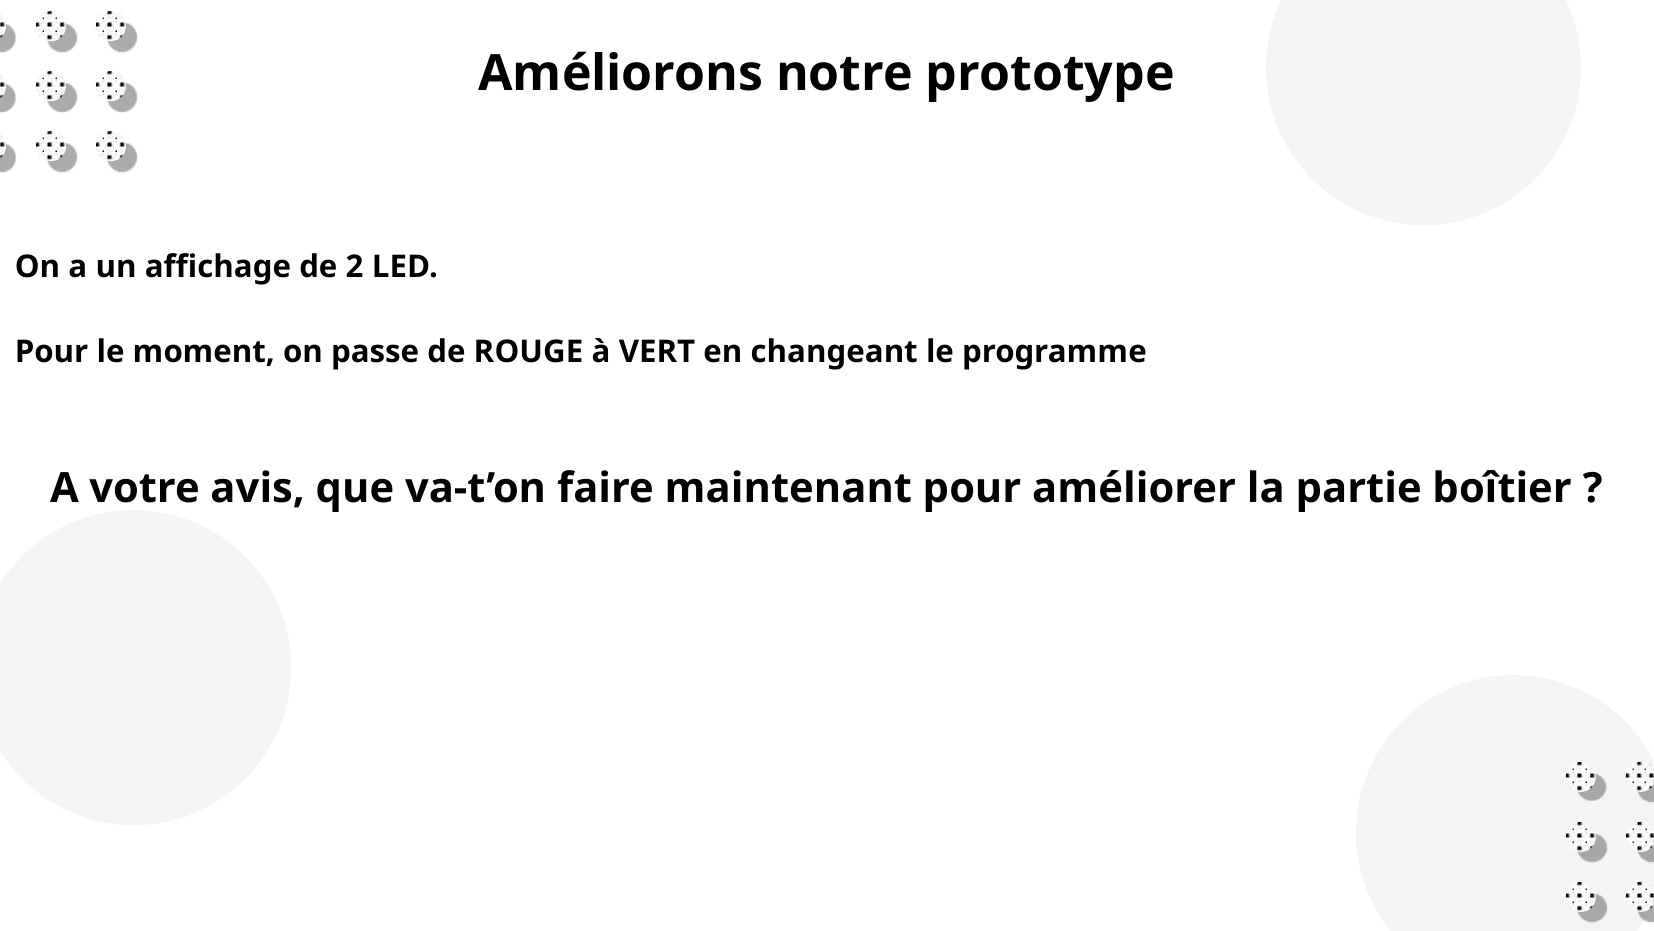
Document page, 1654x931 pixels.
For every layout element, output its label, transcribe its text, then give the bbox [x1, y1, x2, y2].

picture [1565, 761, 1596, 792]
picture [0, 134, 7, 159]
picture [1565, 881, 1596, 912]
text_box Améliorons notre prototype [0, 29, 1654, 119]
picture [95, 11, 126, 29]
picture [1625, 881, 1654, 912]
text_box On a un affichage de 2 LED. Pour le moment, on passe de ROUGE à VERT en changeant le programme A votre avis, que va-t’on faire maintenant pour améliorer la partie boîtier ? [0, 236, 1654, 522]
picture [35, 11, 66, 29]
picture [1565, 821, 1596, 852]
picture [95, 131, 127, 162]
picture [0, 14, 6, 29]
picture [1625, 761, 1654, 792]
picture [1625, 821, 1654, 852]
picture [35, 131, 67, 162]
